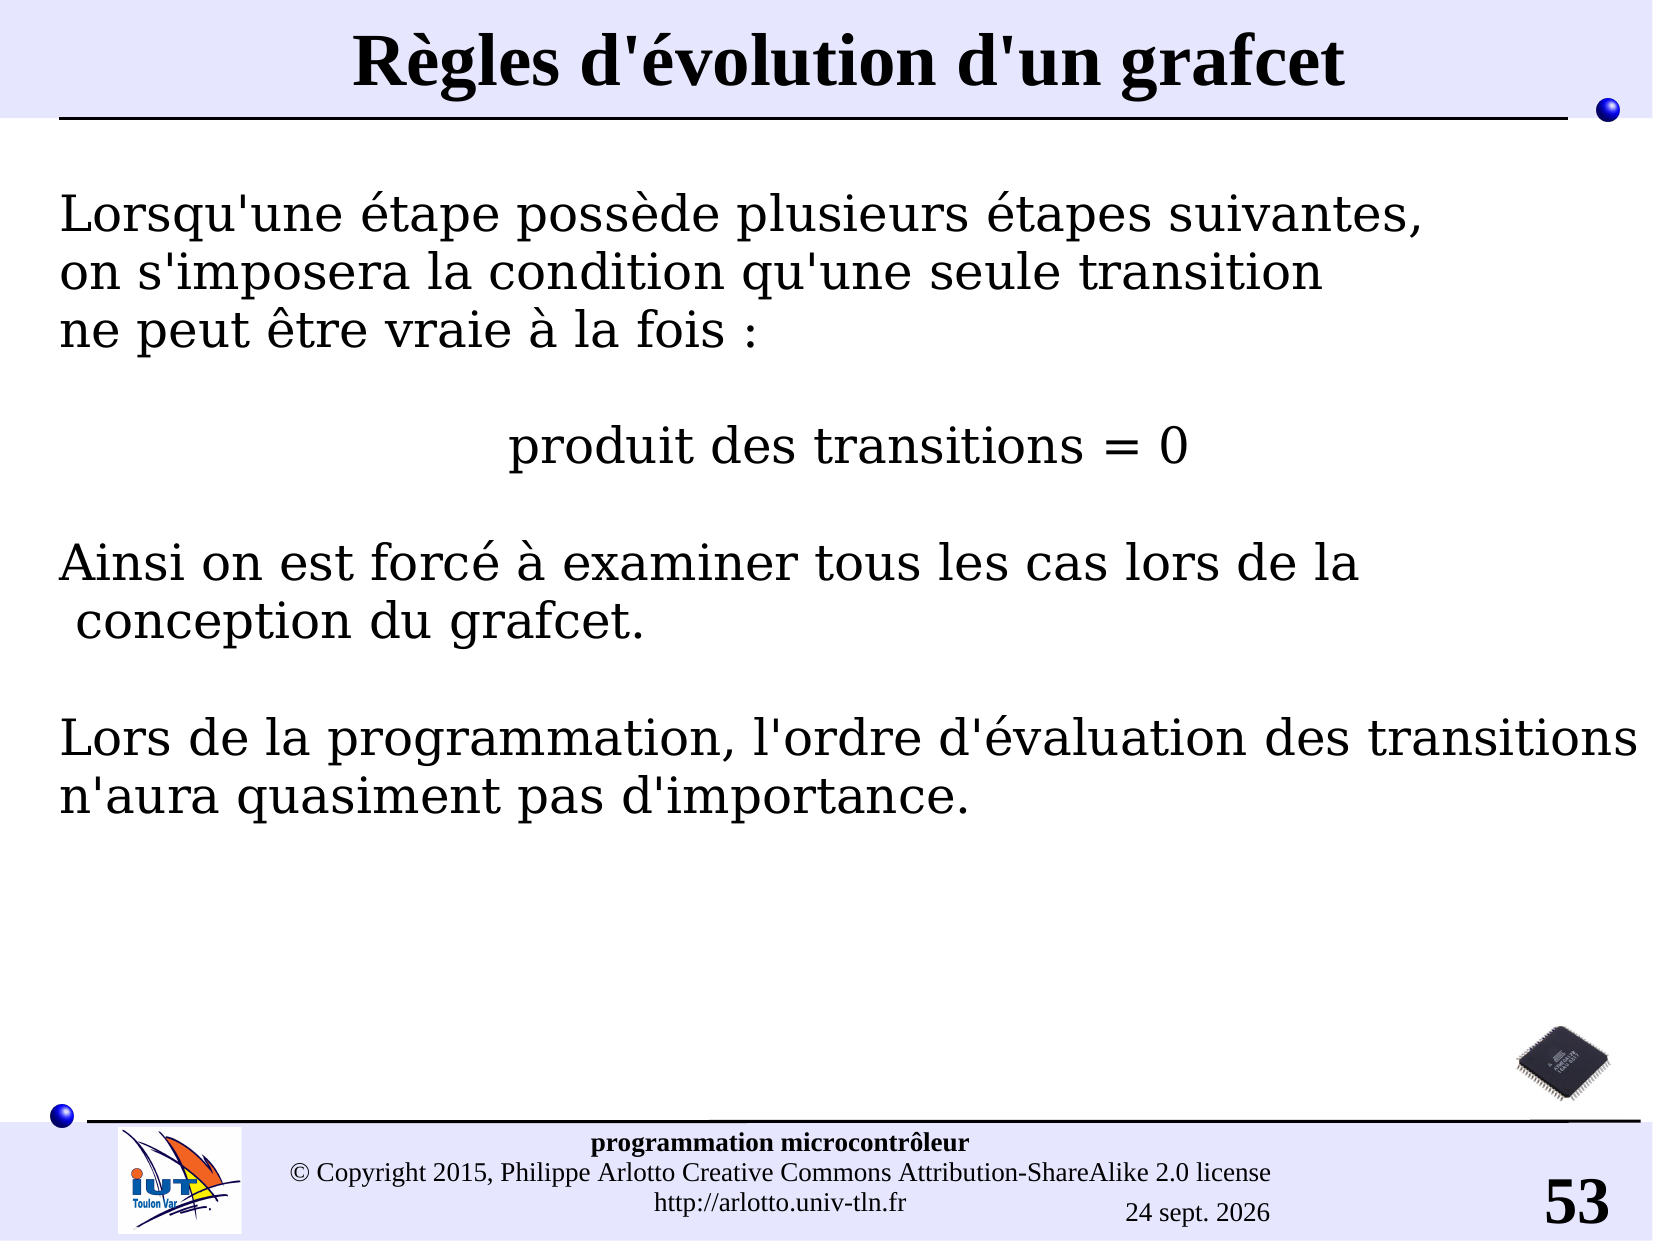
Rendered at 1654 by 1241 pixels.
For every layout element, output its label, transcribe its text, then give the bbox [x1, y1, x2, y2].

text_box Lorsqu'une étape possède plusieurs étapes suivantes, on s'imposera la condition qu'une seule transition ne peut être vraie à la fois : produit des transitions = 0 Ainsi on est forcé à examiner tous les cas lors de la conception du grafcet. Lors de la programmation, l'ordre d'évaluation des transitions n'aura quasiment pas d'importance. [59, 182, 1641, 827]
picture [1505, 1003, 1625, 1119]
title Règles d'évolution d'un grafcet [95, 11, 1585, 110]
